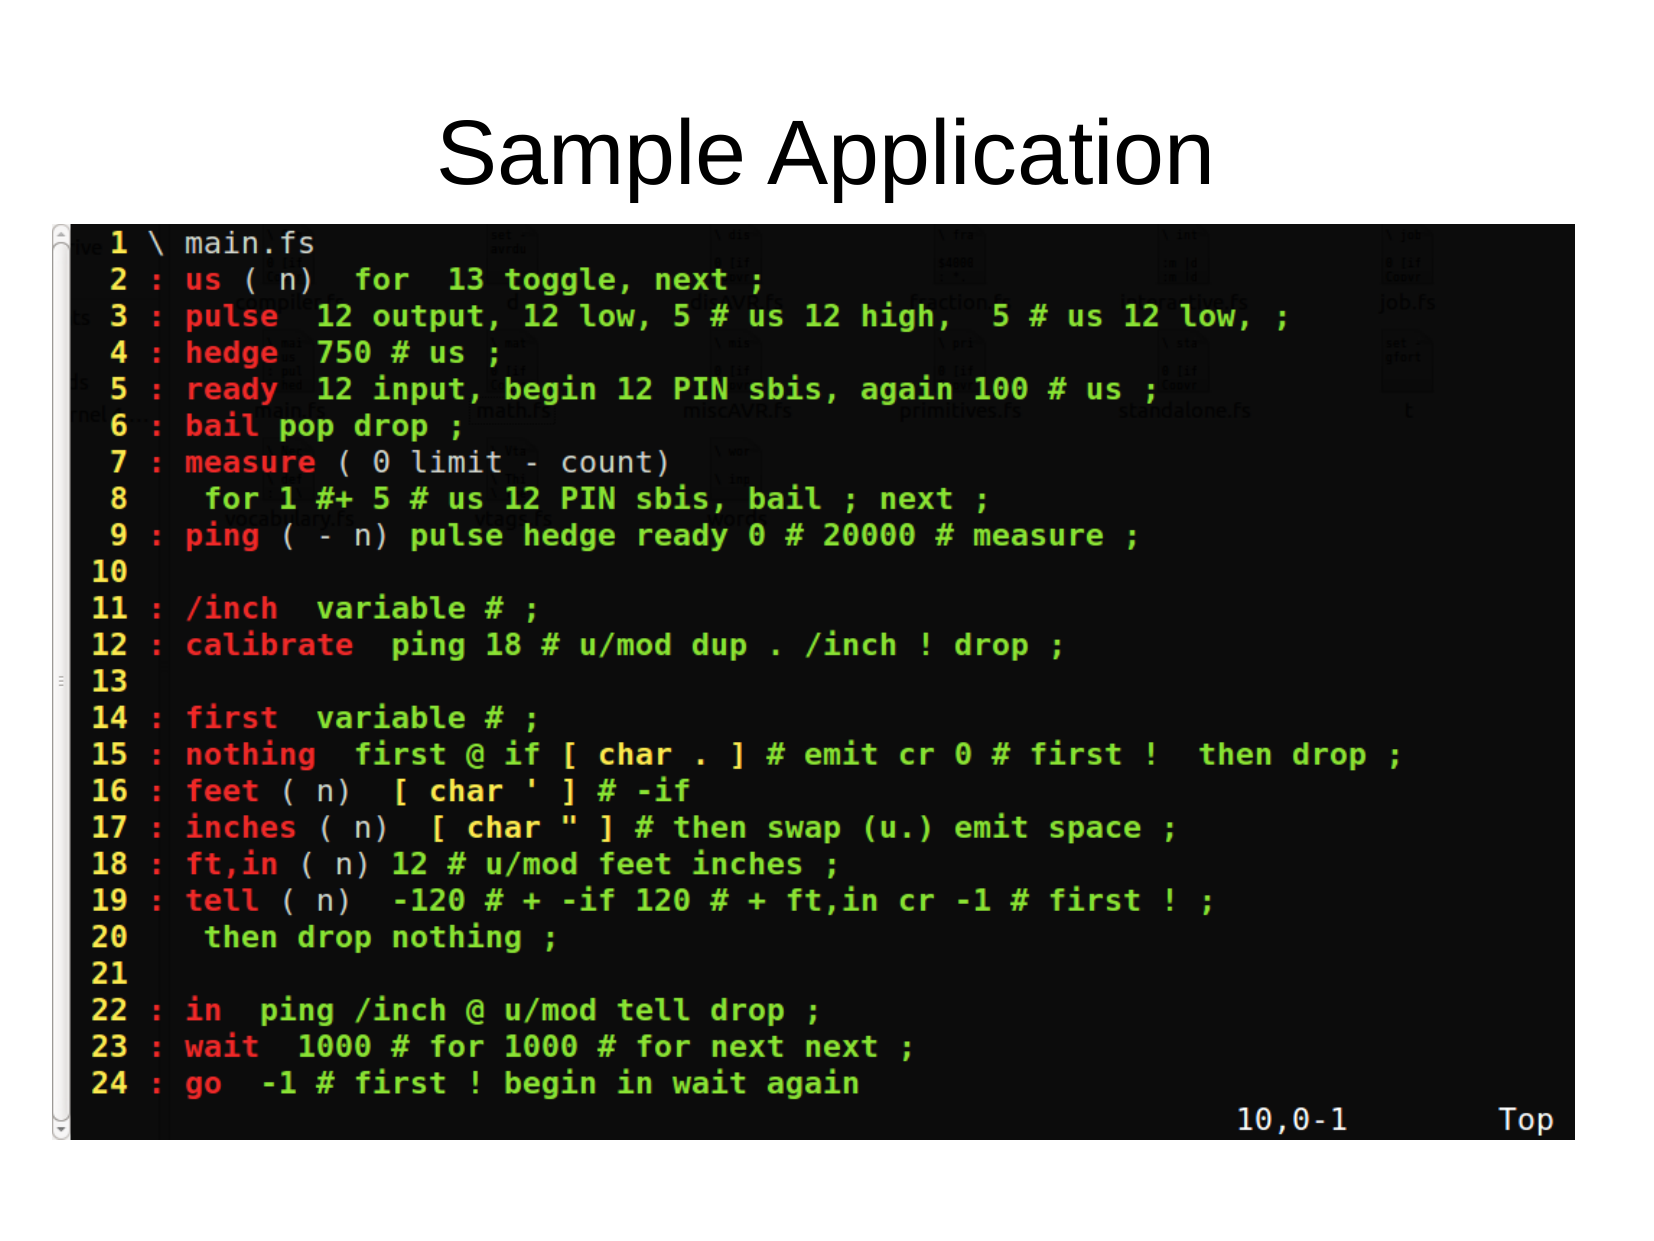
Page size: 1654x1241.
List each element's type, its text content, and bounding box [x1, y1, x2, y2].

picture [52, 224, 1576, 1140]
title Sample Application [82, 56, 1571, 224]
